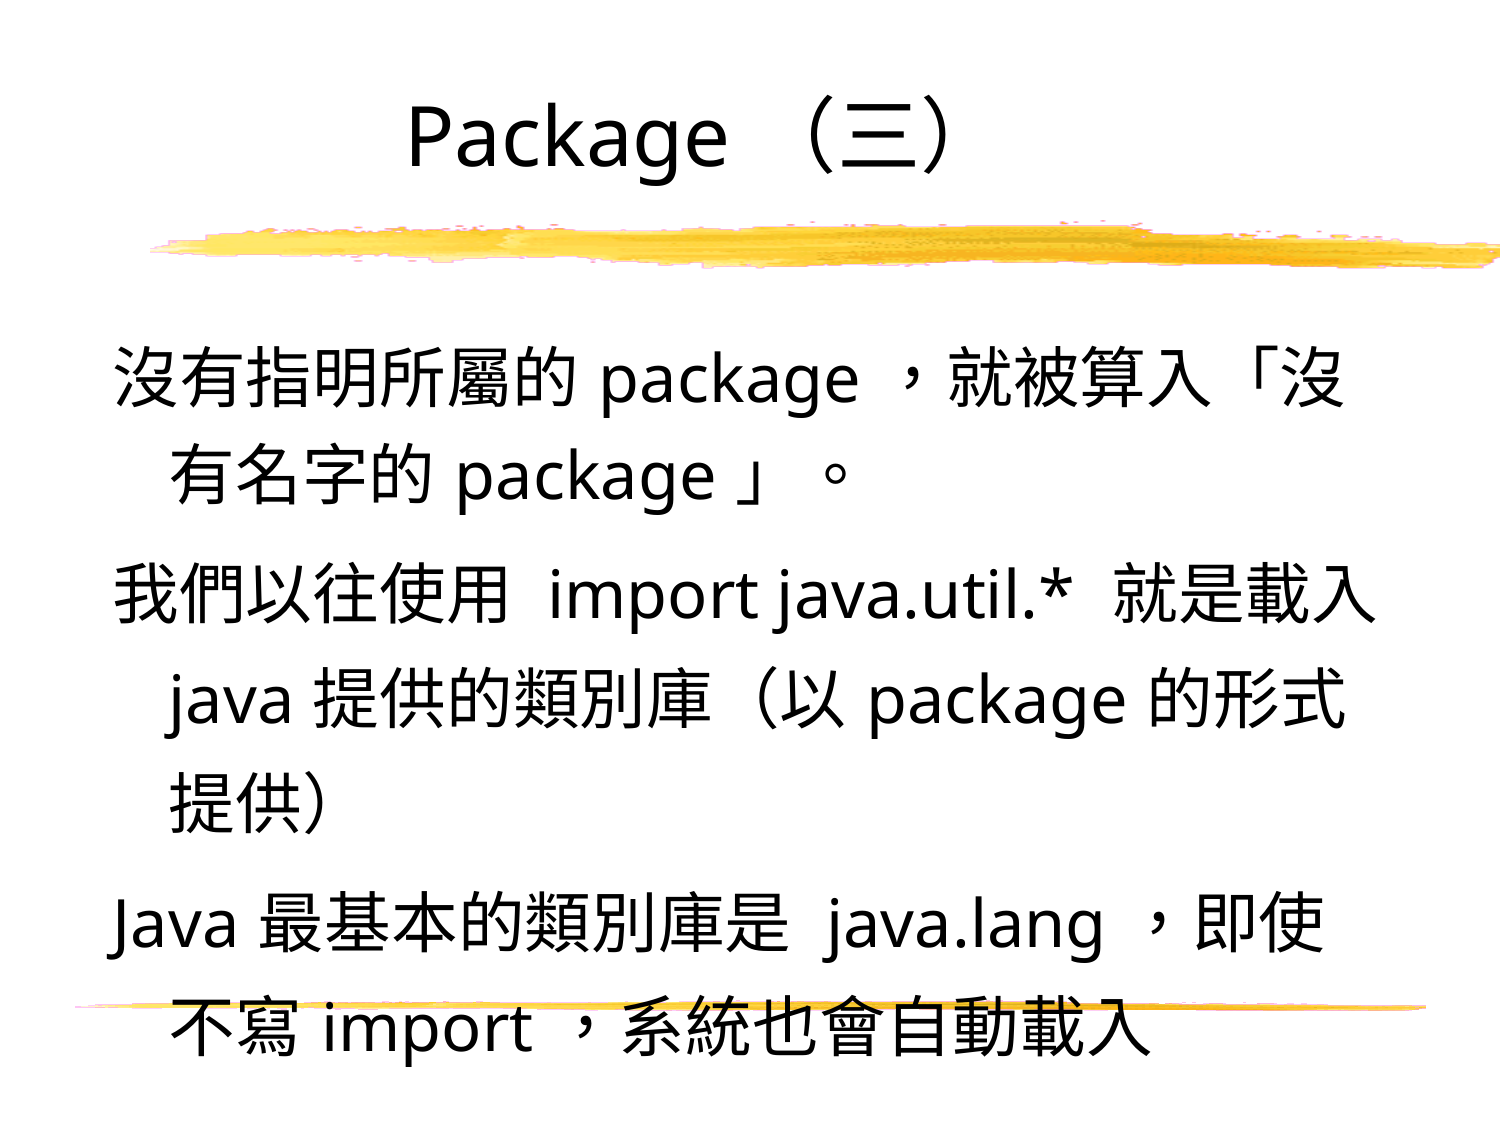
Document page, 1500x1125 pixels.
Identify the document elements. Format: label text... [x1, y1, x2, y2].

picture [204, 1000, 650, 1013]
picture [1042, 1000, 1059, 1010]
picture [1123, 999, 1426, 1013]
list 沒有指明所屬的package，就被算入「沒有名字的package」。 我們以往使用 import java.util.* 就是載入java提供的類別庫（以package的形式提供） Java最基本的類別庫是 java.lang，即使不寫import，系統也會自動載入 [112, 324, 1388, 1000]
picture [918, 1000, 969, 1013]
picture [771, 1000, 785, 1013]
picture [1063, 1000, 1119, 1013]
picture [834, 1009, 872, 1013]
picture [648, 1000, 697, 1013]
title Package（三） [66, 35, 1342, 226]
picture [974, 1000, 996, 1013]
picture [1000, 1000, 1038, 1013]
picture [901, 1009, 937, 1013]
picture [845, 1001, 860, 1007]
picture [695, 1000, 726, 1013]
picture [150, 215, 1500, 279]
picture [790, 1000, 846, 1013]
picture [75, 999, 202, 1013]
picture [726, 1000, 766, 1013]
picture [859, 1000, 914, 1013]
